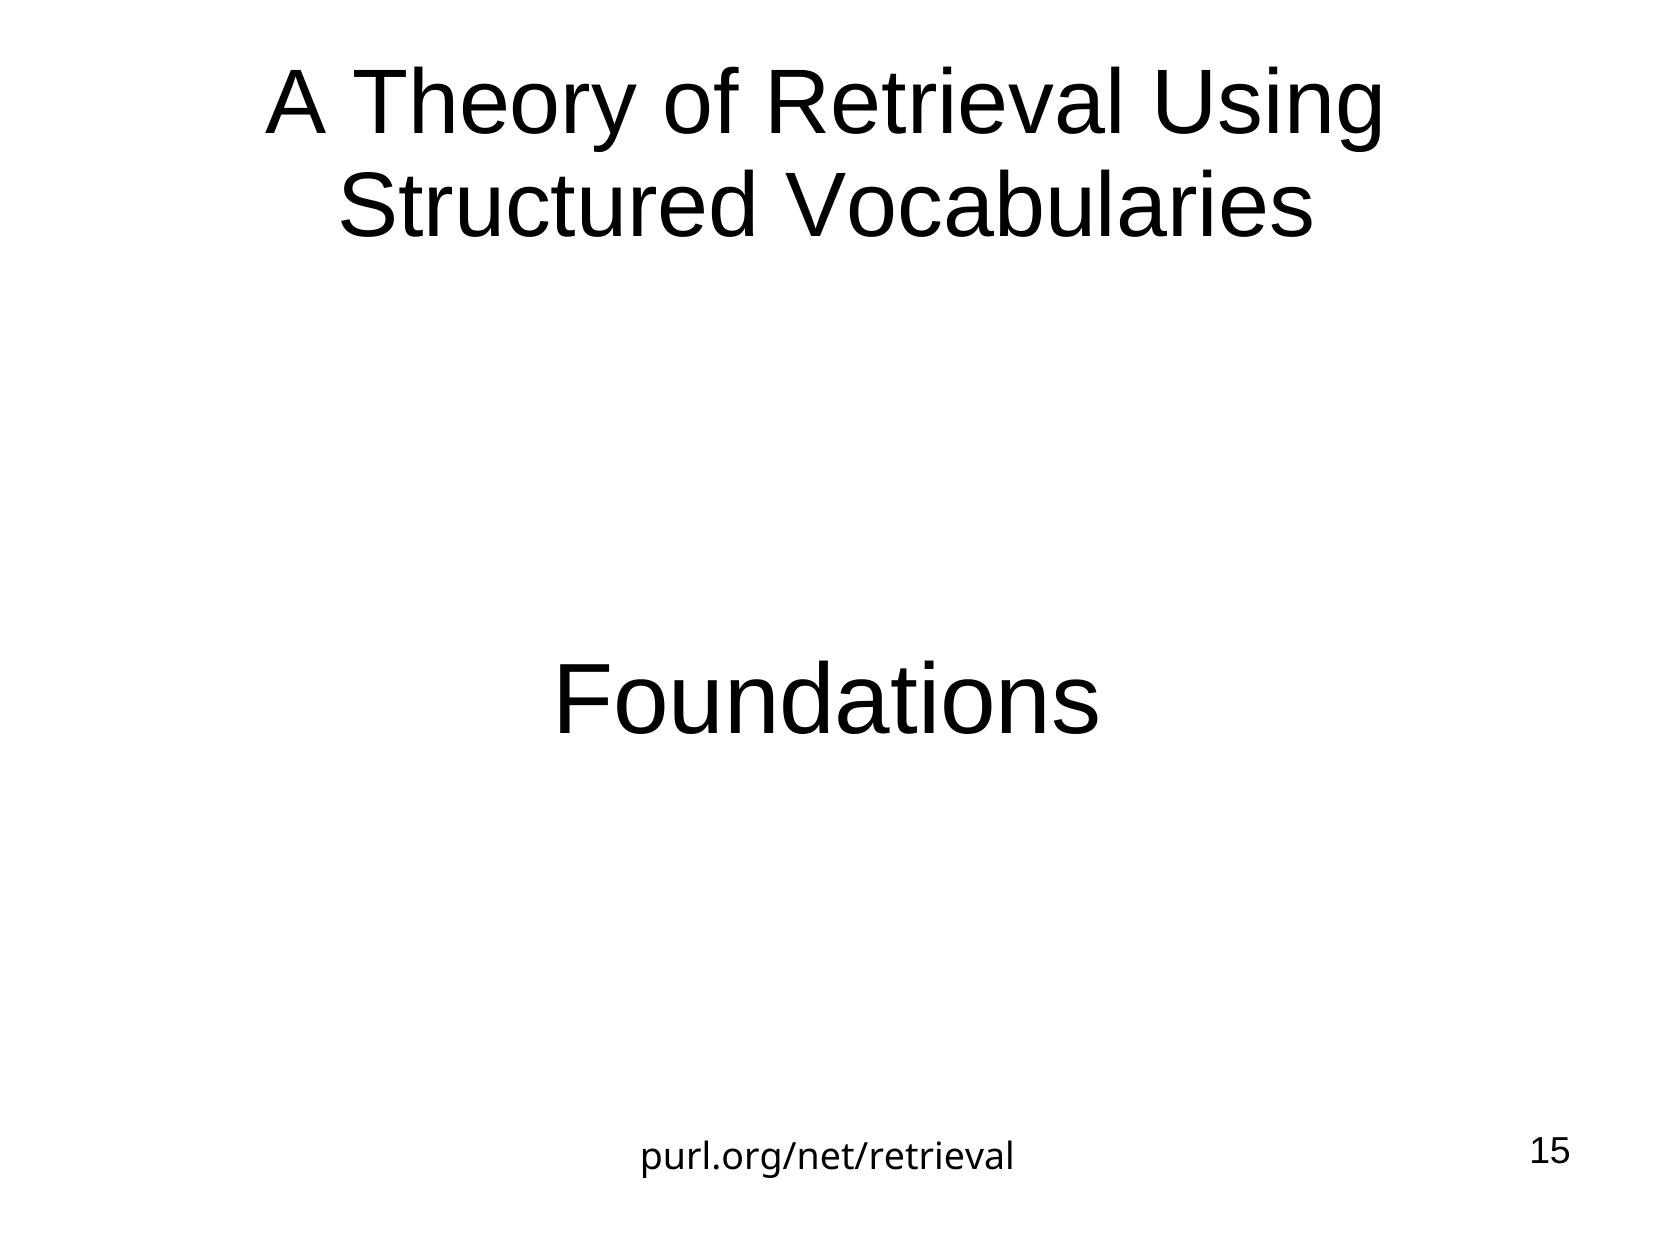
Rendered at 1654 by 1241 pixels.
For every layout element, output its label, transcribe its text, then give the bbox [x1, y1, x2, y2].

title A Theory of Retrieval Using Structured Vocabularies [82, 49, 1571, 257]
subtitle Foundations [82, 290, 1571, 1109]
